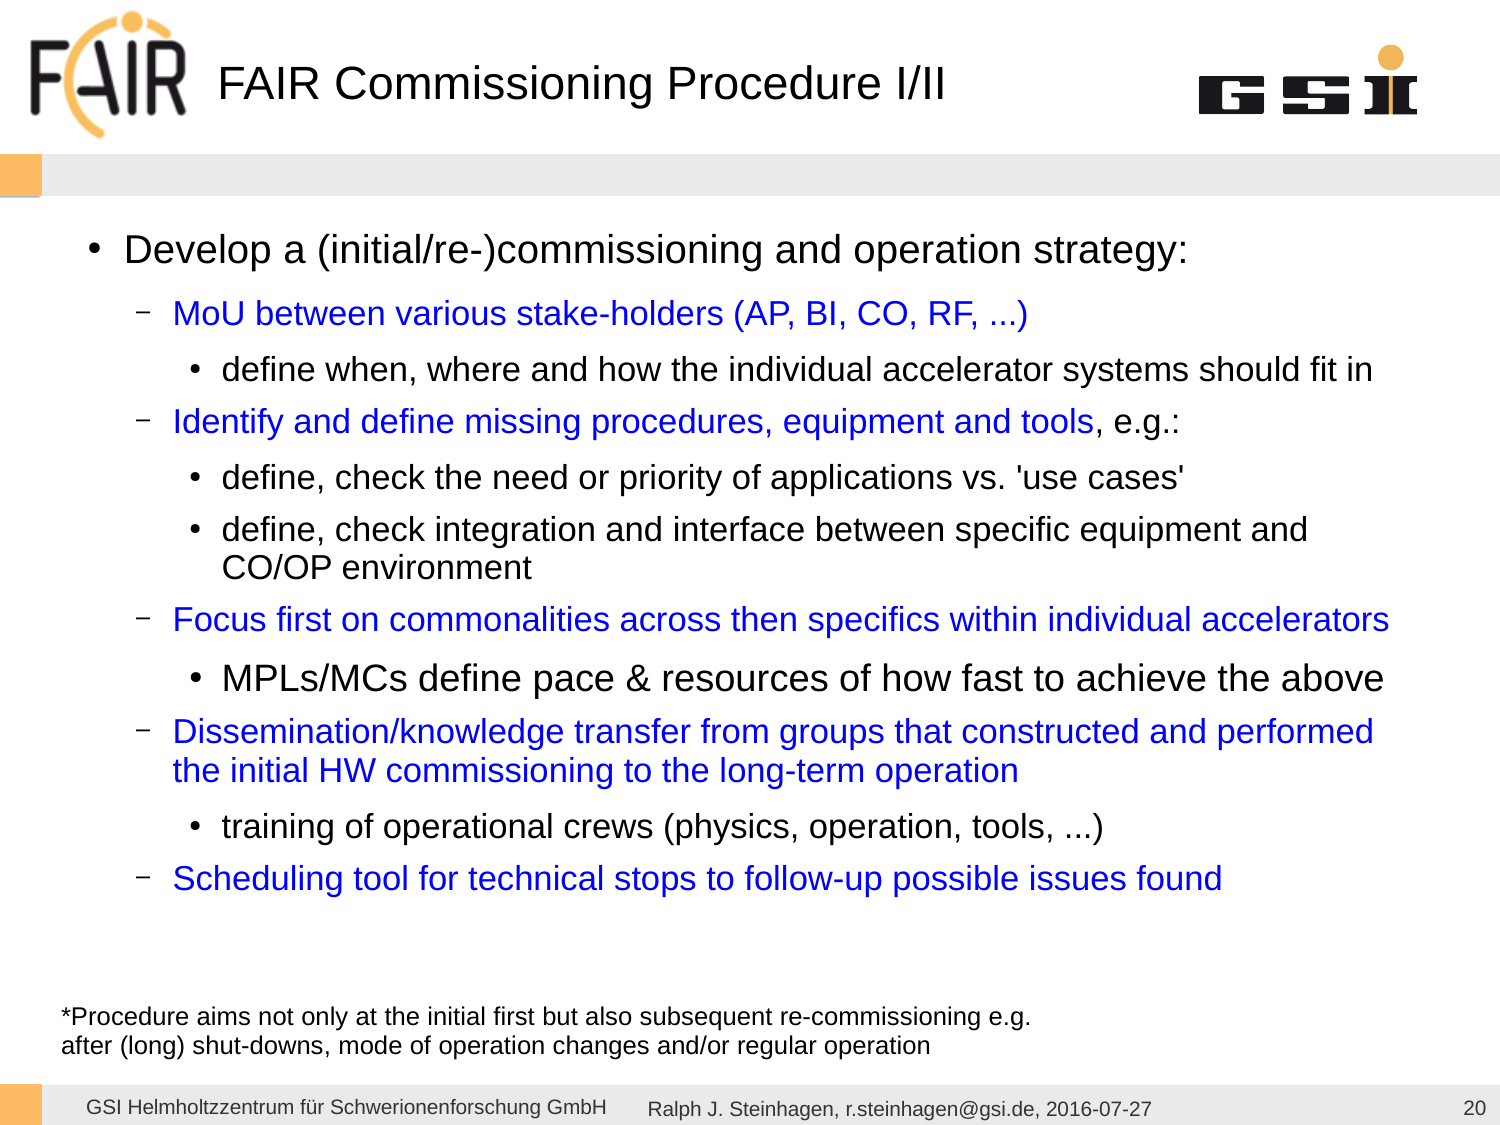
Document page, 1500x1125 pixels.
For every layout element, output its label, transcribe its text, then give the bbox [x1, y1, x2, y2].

picture [1197, 42, 1419, 117]
text_box *Procedure aims not only at the initial first but also subsequent re-commissioning e.g. after (long) shut-downs, mode of operation changes and/or regular operation [61, 1002, 1034, 1080]
list Develop a (initial/re-)commissioning and operation strategy: MoU between various stake-holders (AP, BI, CO, RF, ...) define when, where and how the individual accelerator systems should fit in Identify and define missing procedures, equipment and tools, e.g.: define, check the need or priority of applications vs. 'use cases' define, check integration and interface between specific equipment and CO/OP environment Focus first on commonalities across then specifics within individual accelerators MPLs/MCs define pace & resources of how fast to achieve the above Dissemination/knowledge transfer from groups that constructed and performed the initial HW commissioning to the long-term operation training of operational crews (physics, operation, tools, ...) Scheduling tool for technical stops to follow-up possible issues found [75, 226, 1425, 961]
picture [30, 9, 187, 141]
title FAIR Commissioning Procedure I/II [217, 20, 1180, 147]
